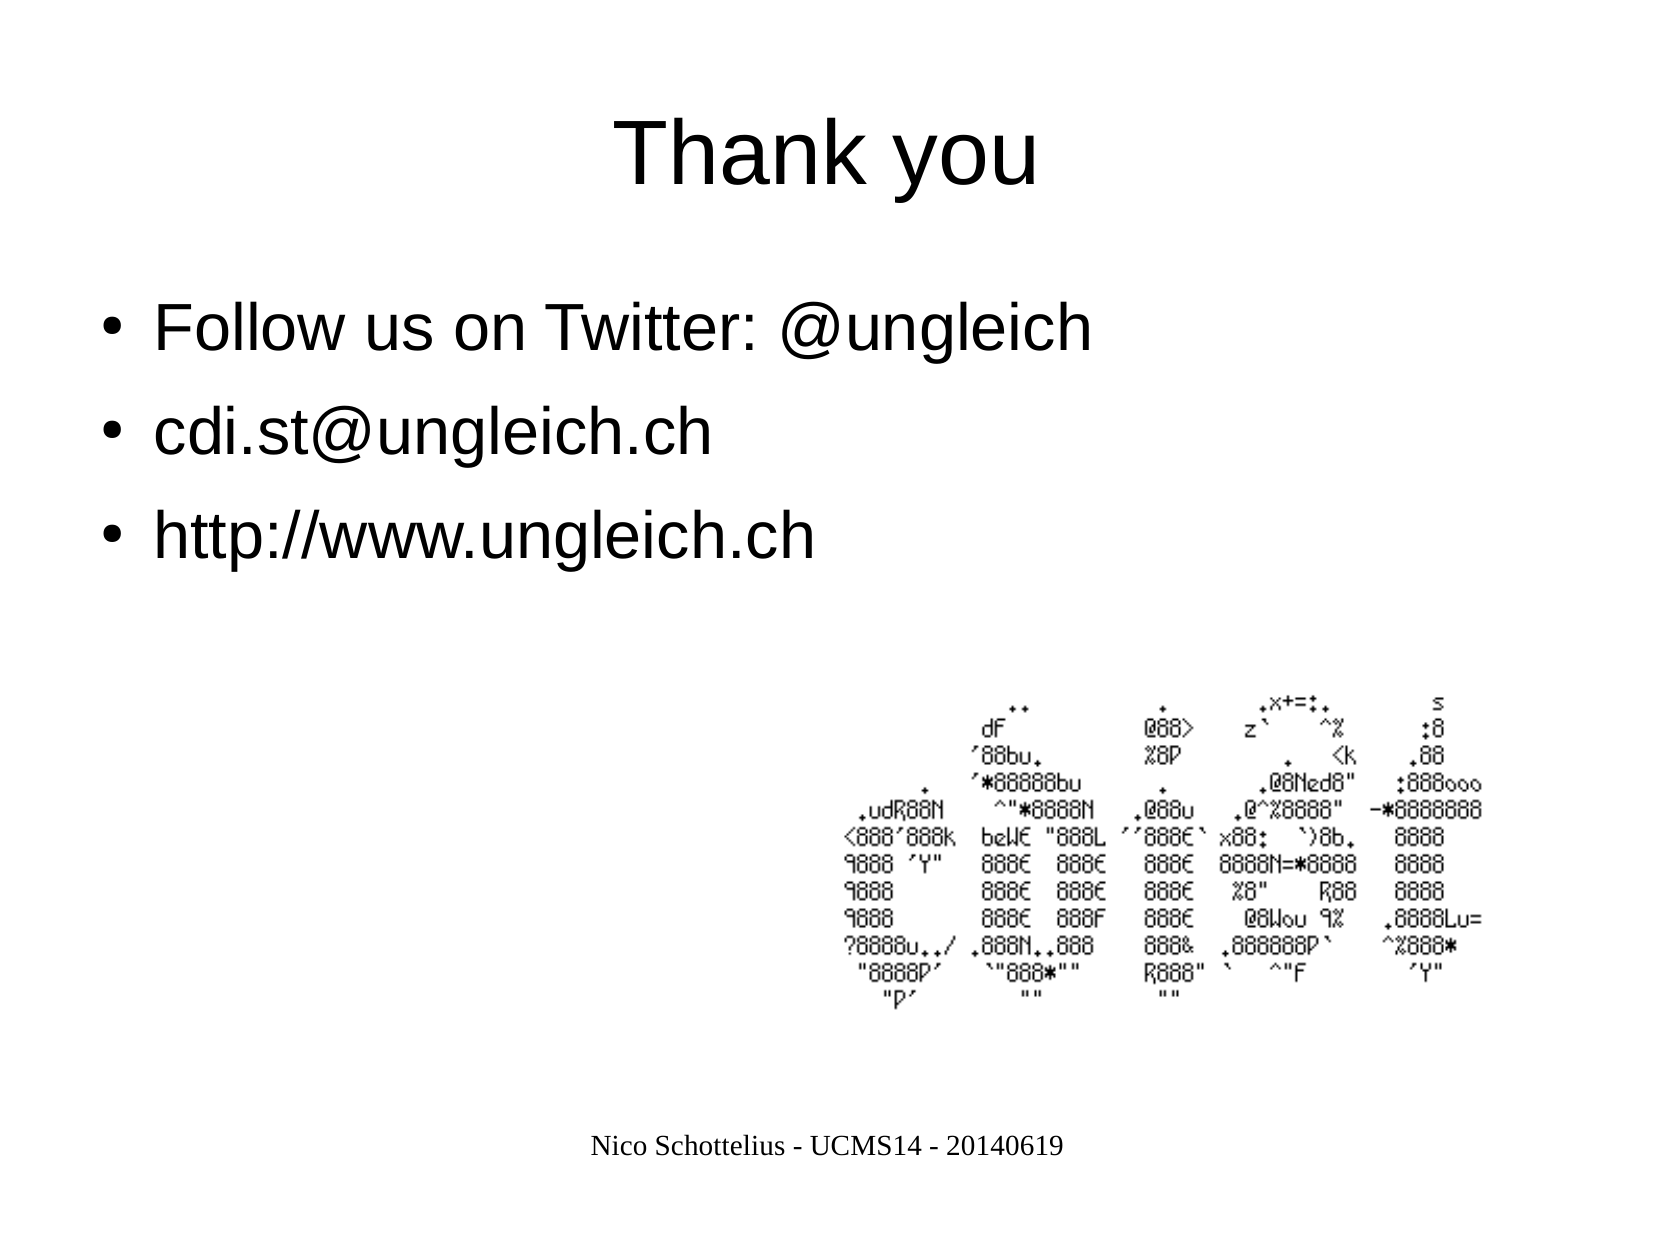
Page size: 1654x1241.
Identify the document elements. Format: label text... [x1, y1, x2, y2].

picture [841, 673, 1492, 1020]
list Follow us on Twitter: @ungleich cdi.st@ungleich.ch http://www.ungleich.ch [82, 290, 1538, 885]
title Thank you [82, 49, 1571, 257]
